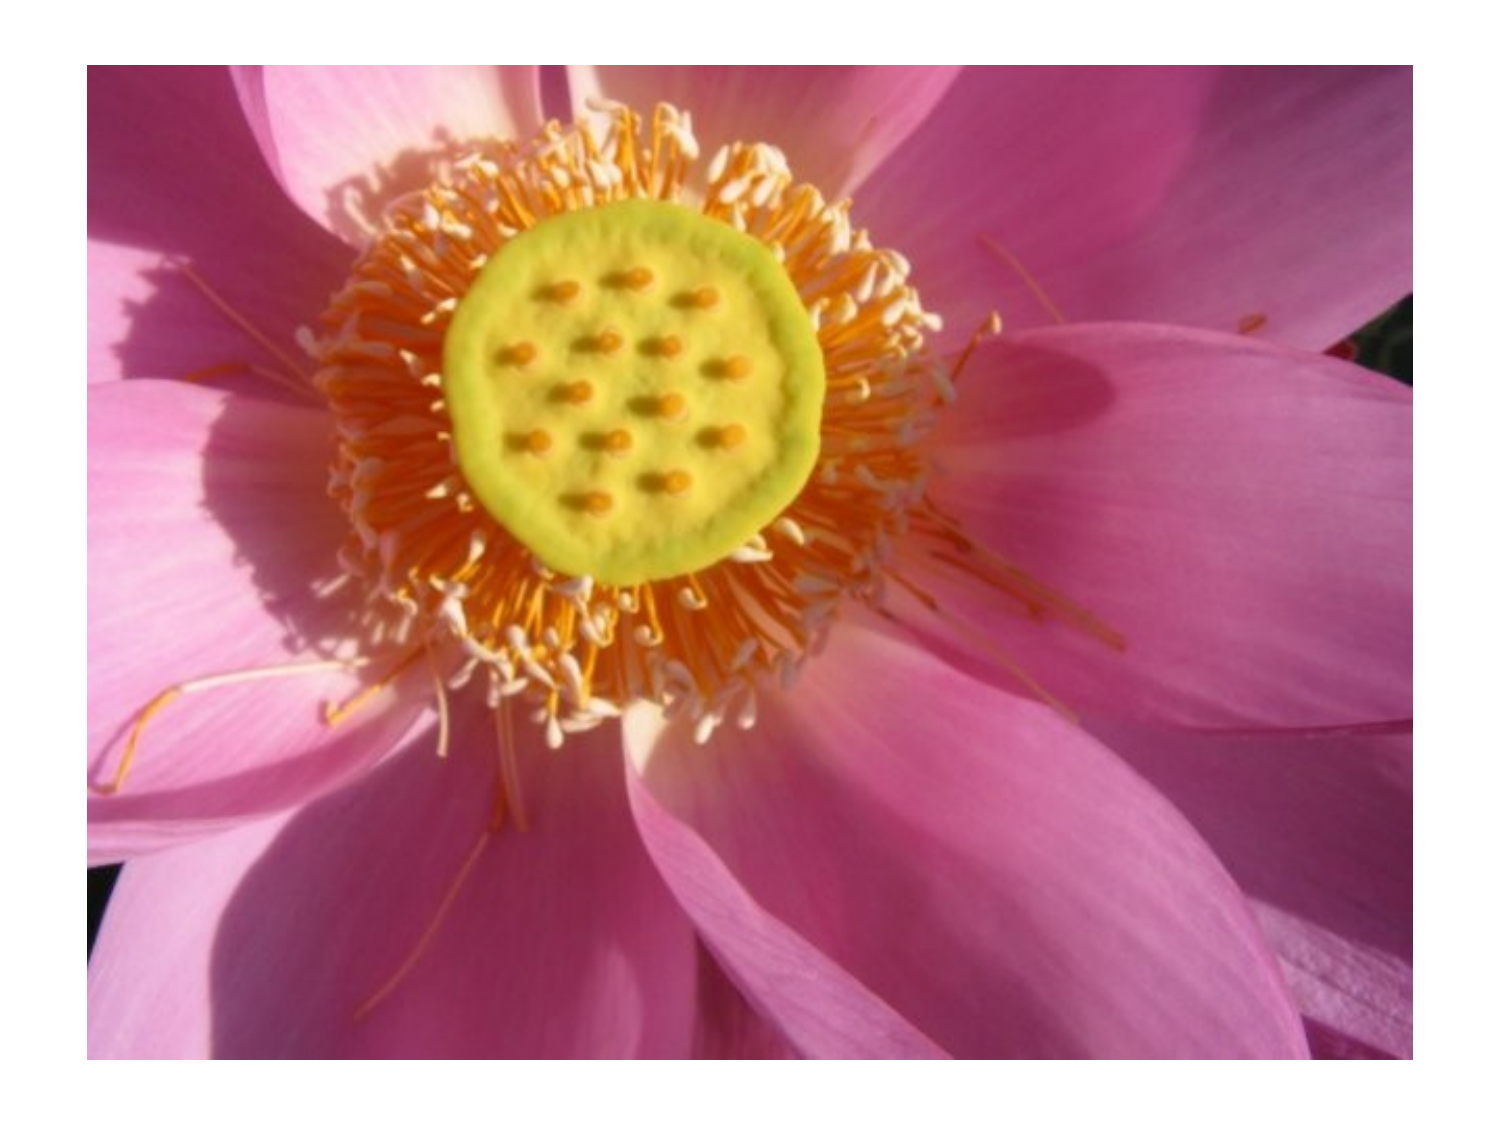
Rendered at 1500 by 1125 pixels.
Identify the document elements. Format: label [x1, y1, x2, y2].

picture [87, 65, 1413, 1060]
